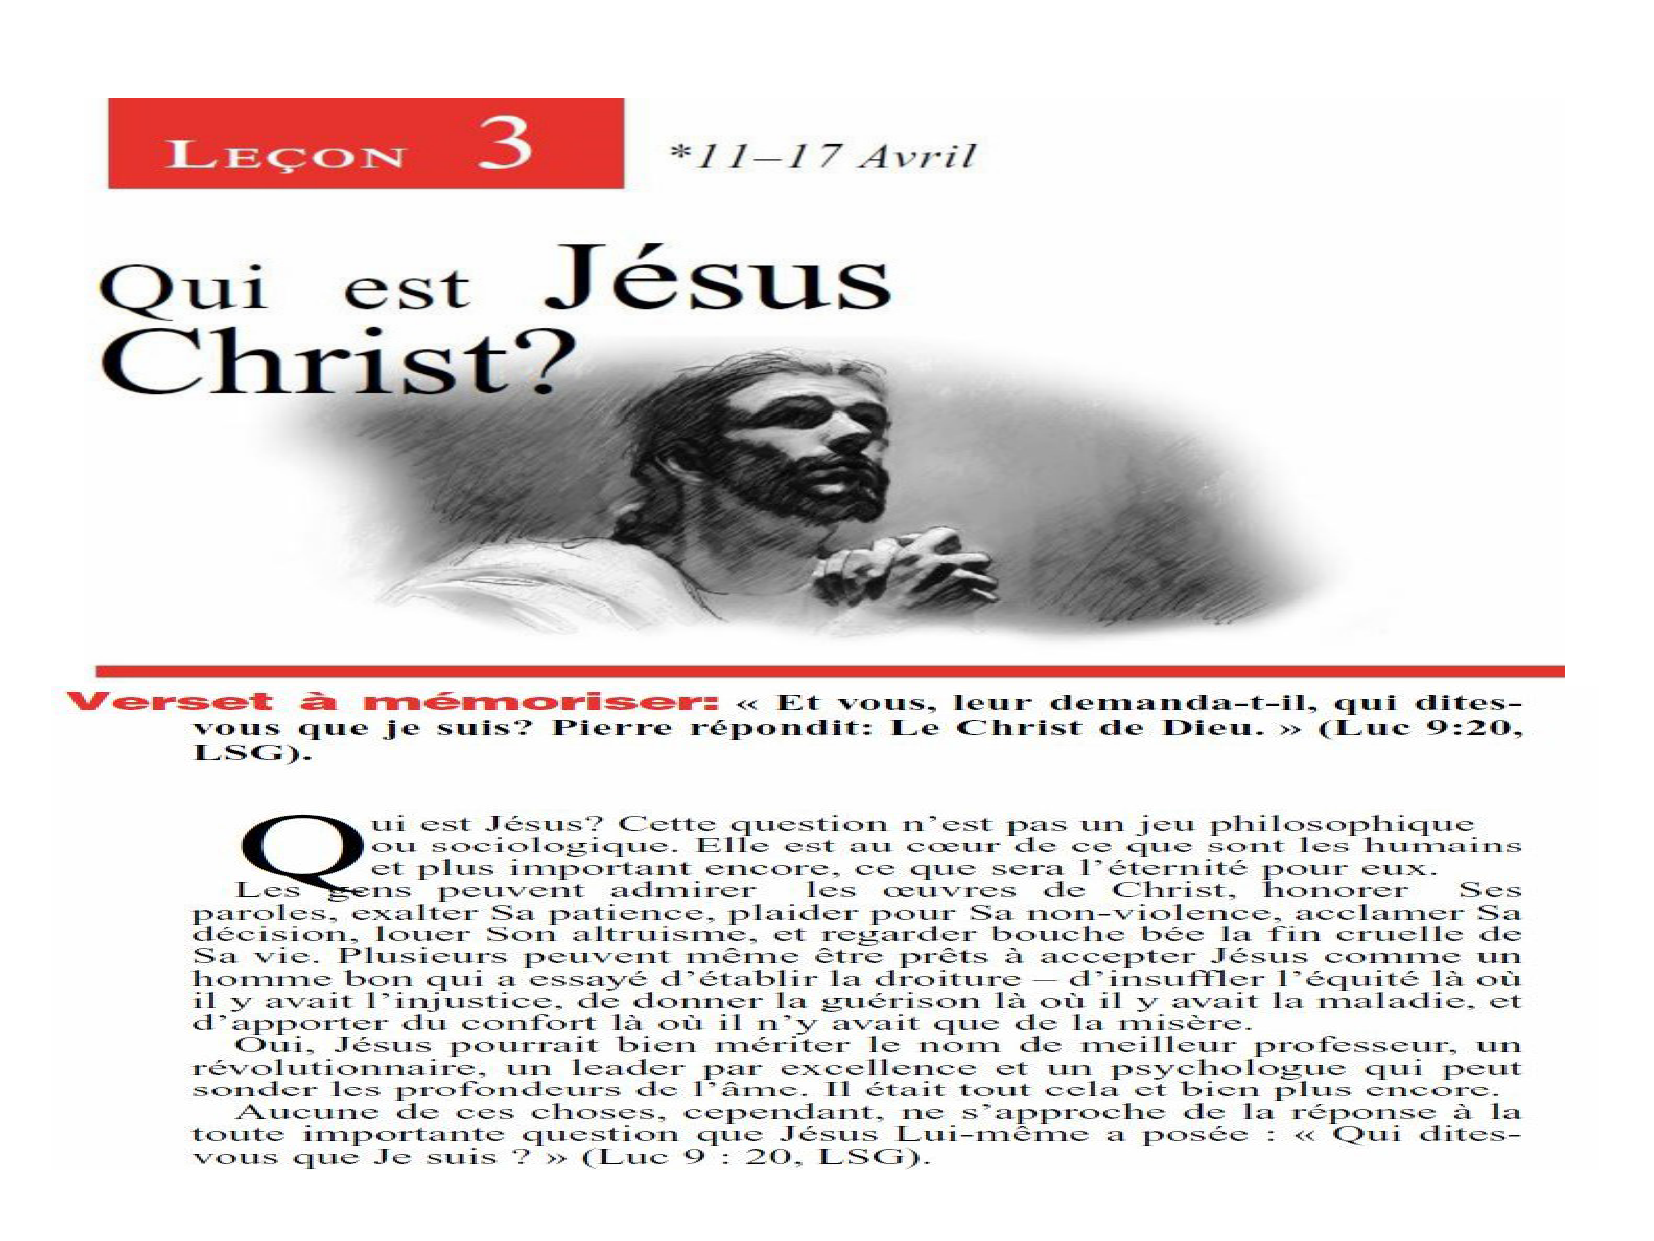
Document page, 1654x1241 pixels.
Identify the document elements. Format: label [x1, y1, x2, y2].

picture [51, 98, 1599, 1170]
